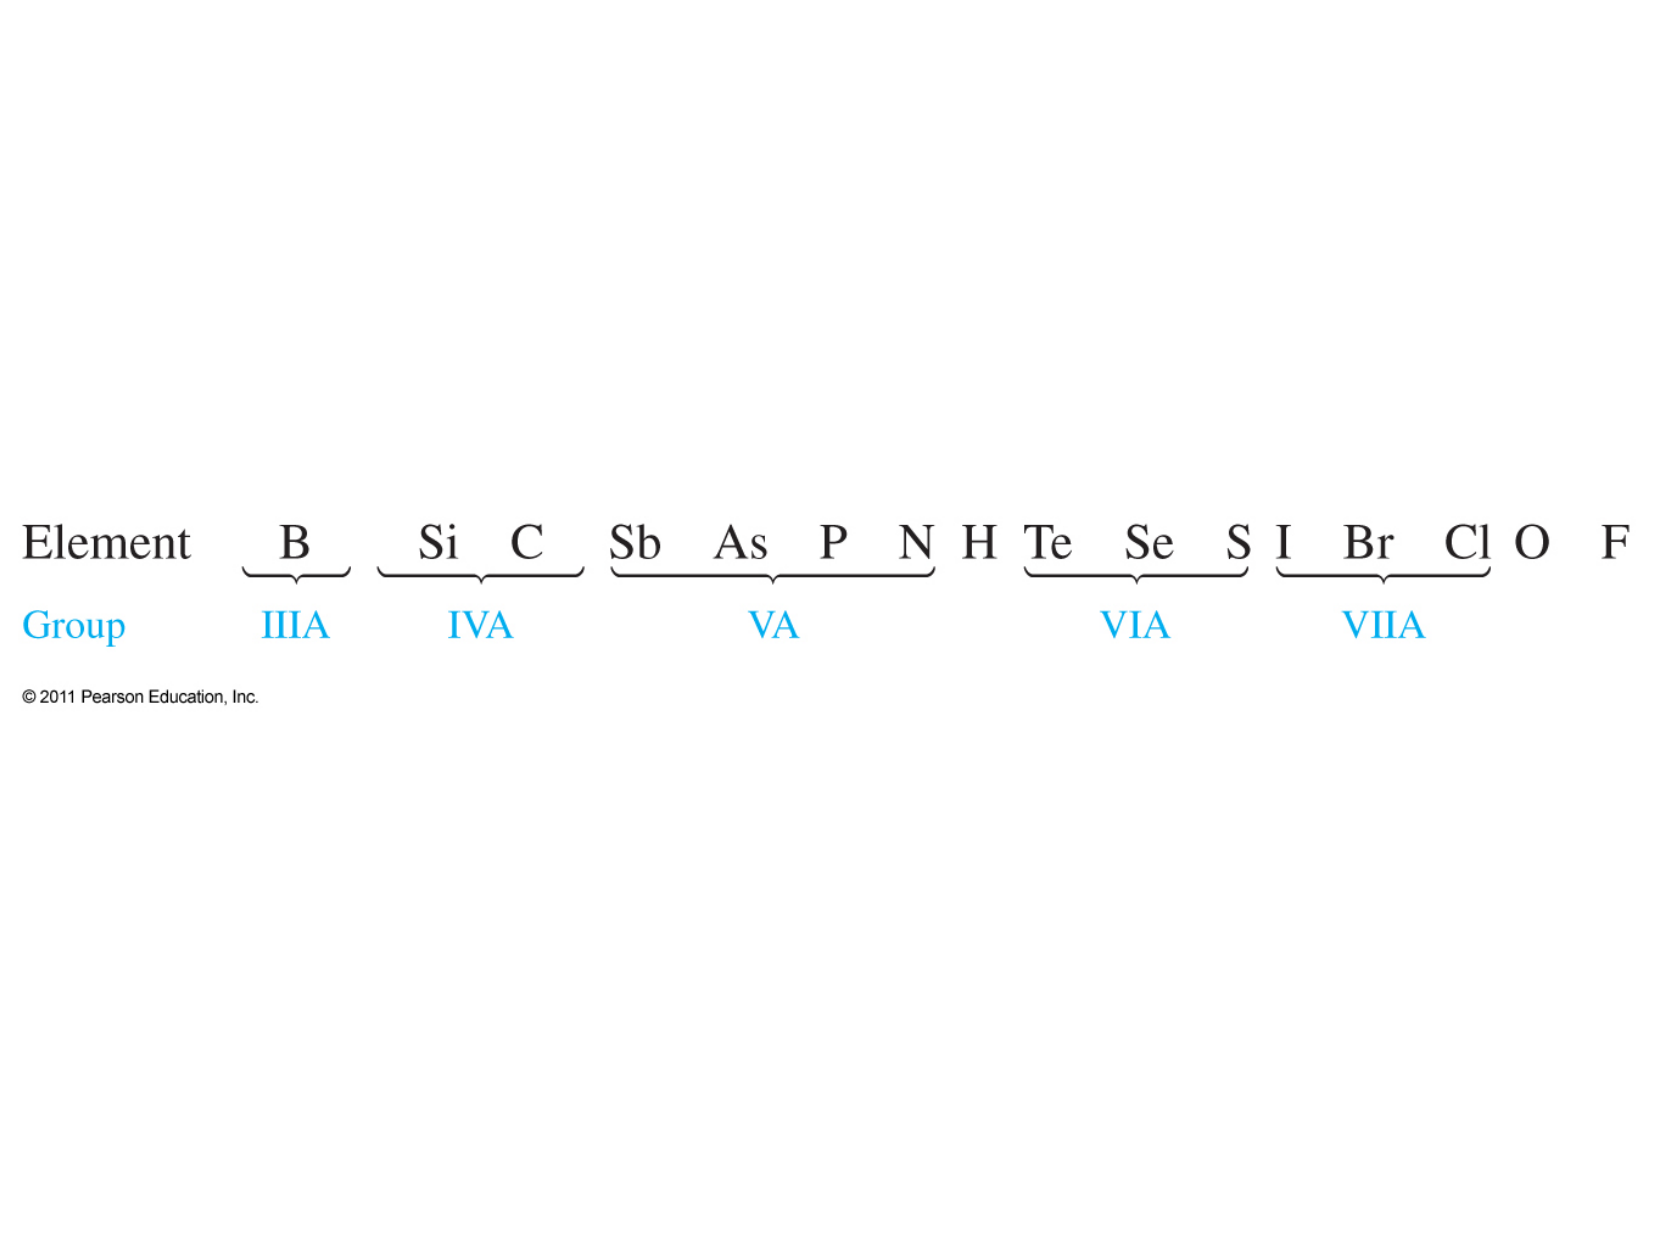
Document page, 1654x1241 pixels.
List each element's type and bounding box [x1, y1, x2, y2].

picture [0, 497, 1654, 743]
